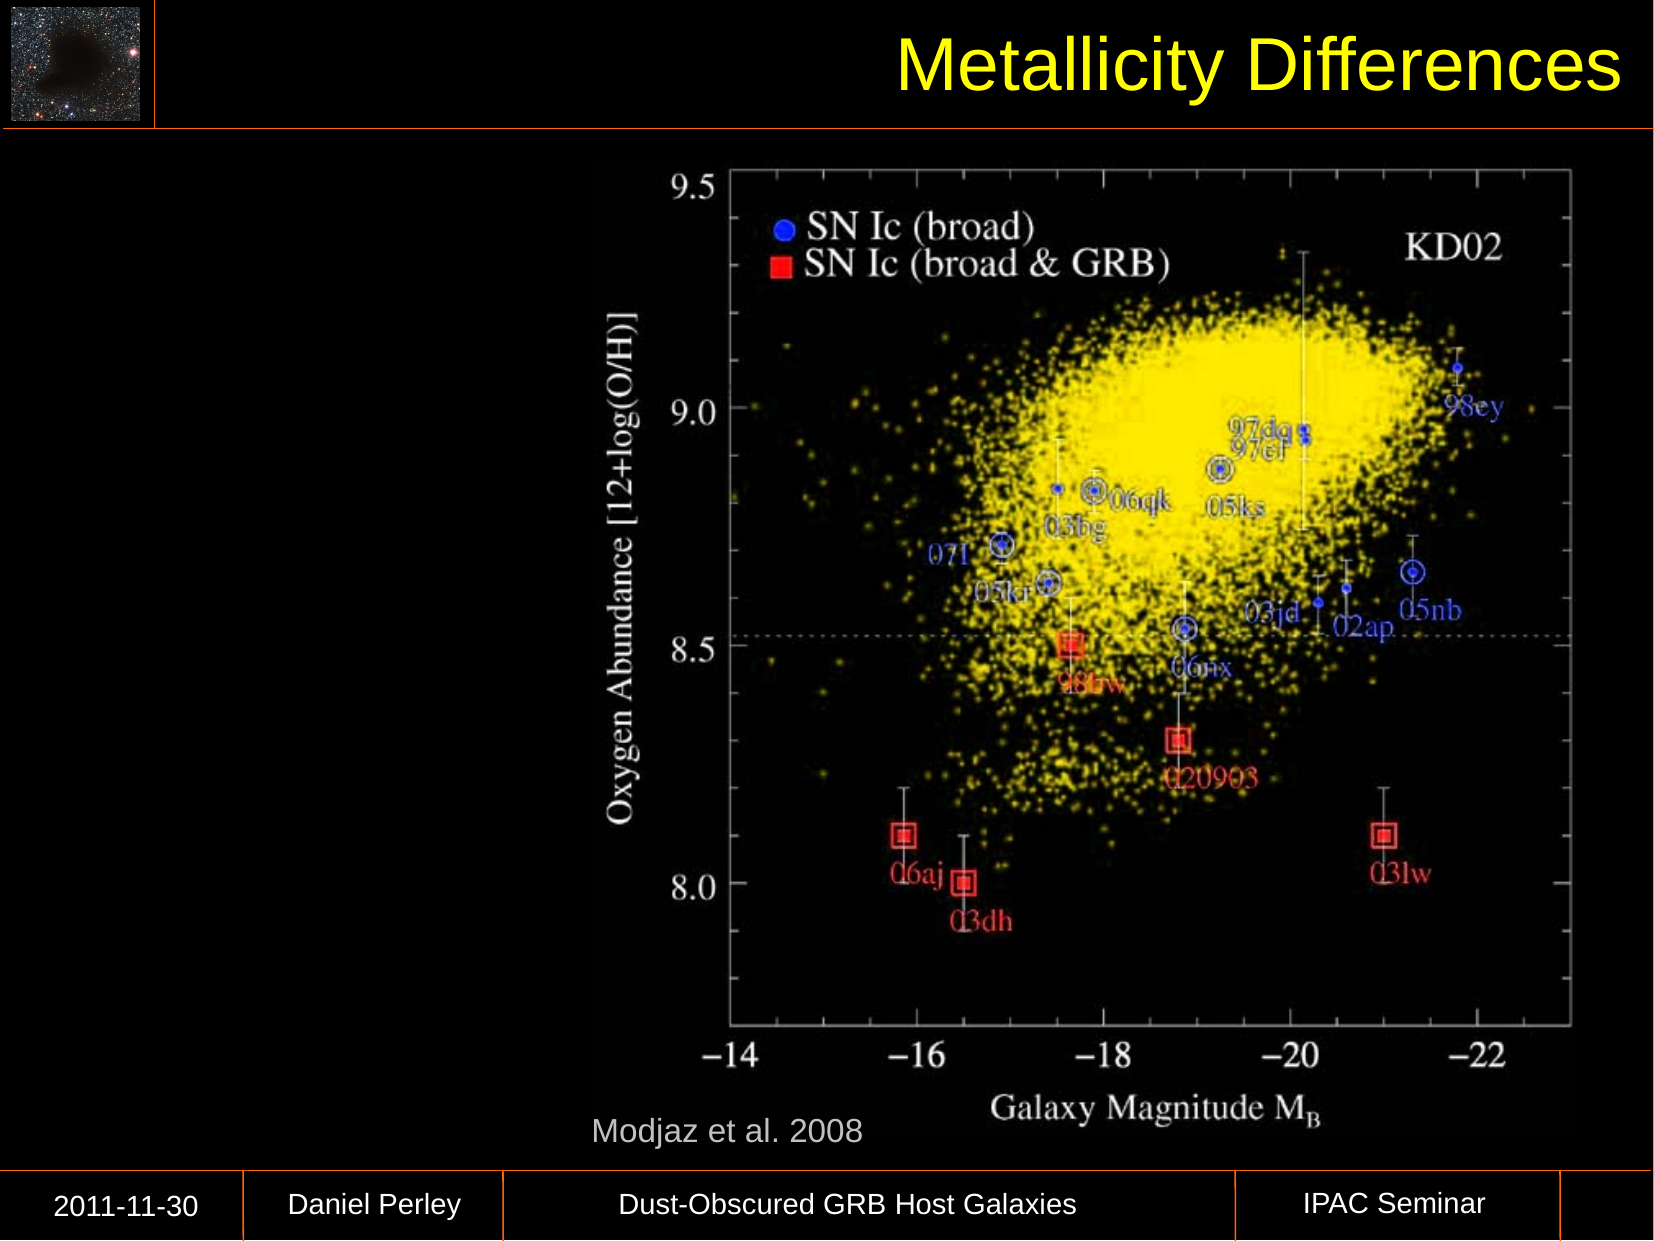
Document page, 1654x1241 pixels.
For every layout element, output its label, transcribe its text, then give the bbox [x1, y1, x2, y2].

text_box Modjaz et al. 2008 [465, 1105, 879, 1158]
picture [11, 7, 140, 121]
picture [594, 161, 1576, 1137]
title Metallicity Differences [594, 21, 1624, 108]
